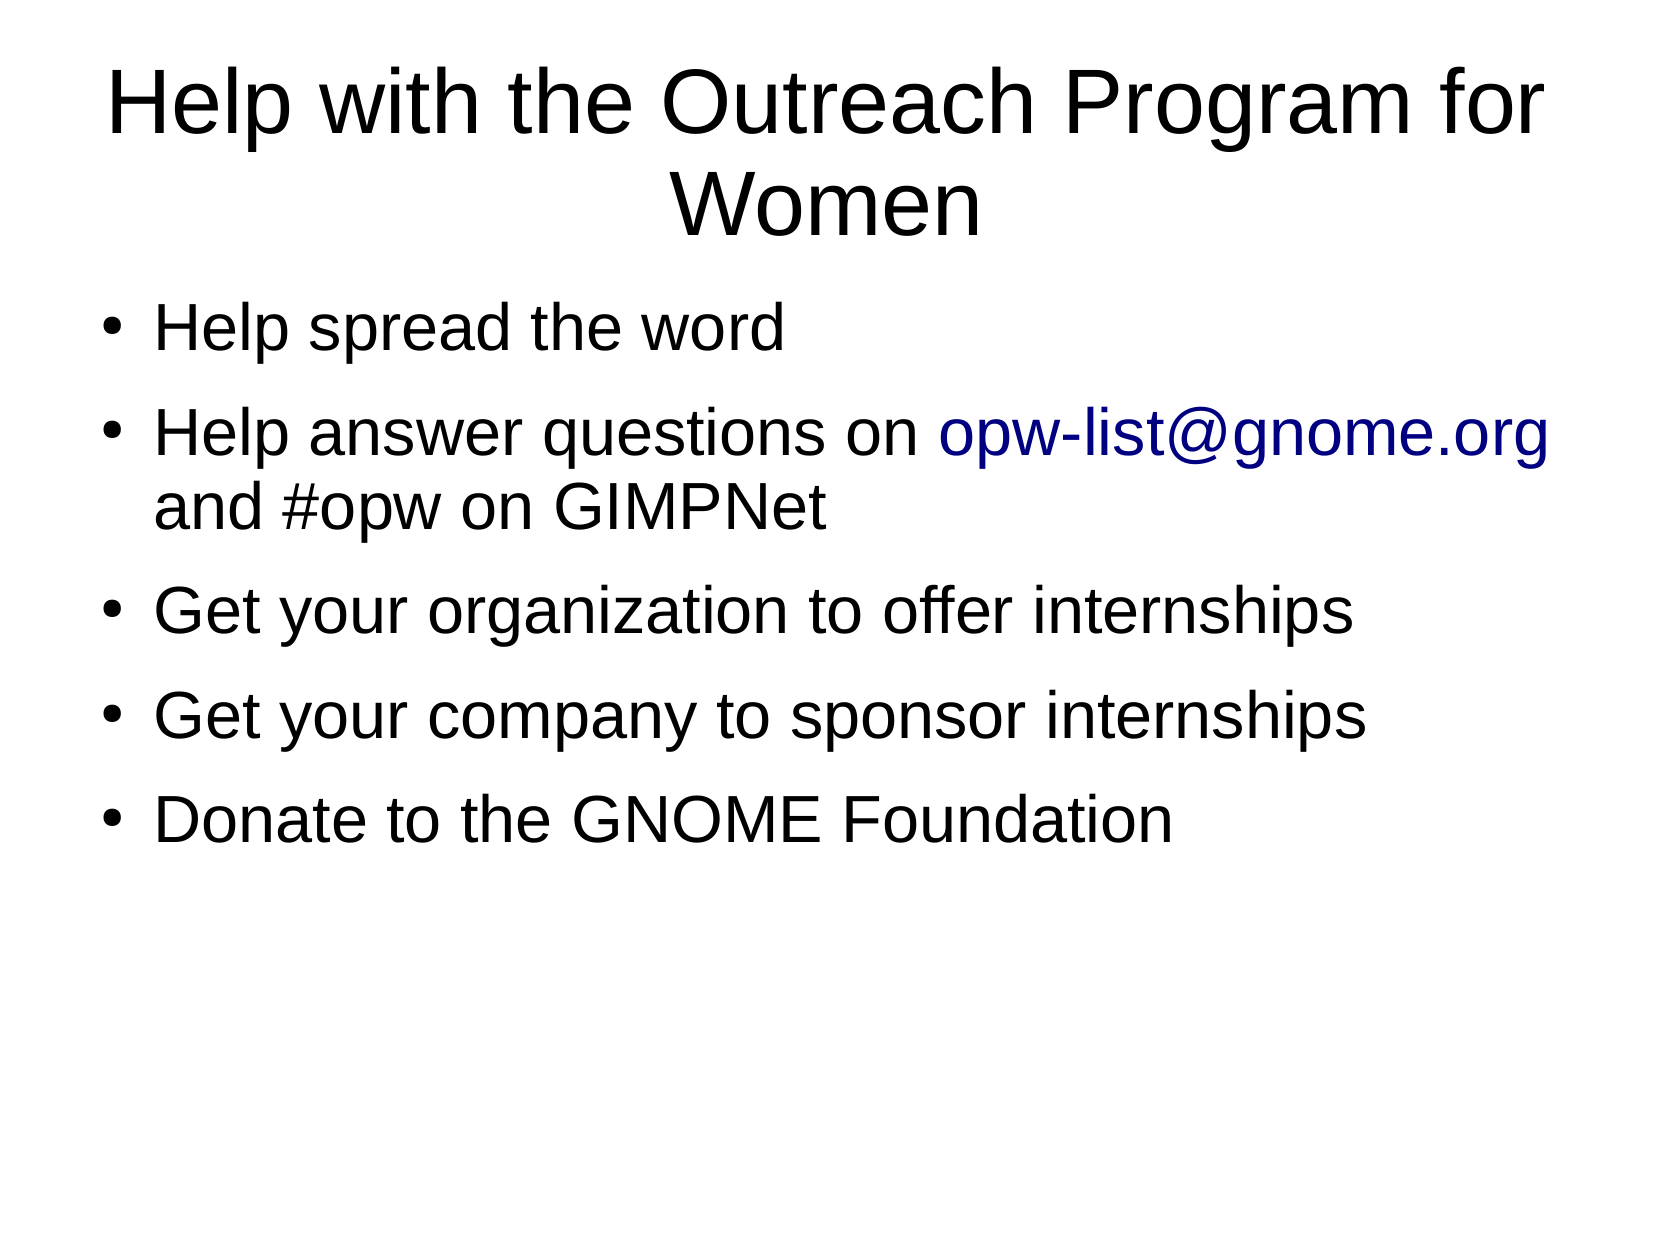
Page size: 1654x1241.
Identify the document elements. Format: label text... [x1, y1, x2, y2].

list Help spread the word Help answer questions on opw-list@gnome.org and #opw on GIMPNet Get your organization to offer internships Get your company to sponsor internships Donate to the GNOME Foundation [82, 290, 1571, 1010]
title Help with the Outreach Program for Women [82, 49, 1571, 257]
